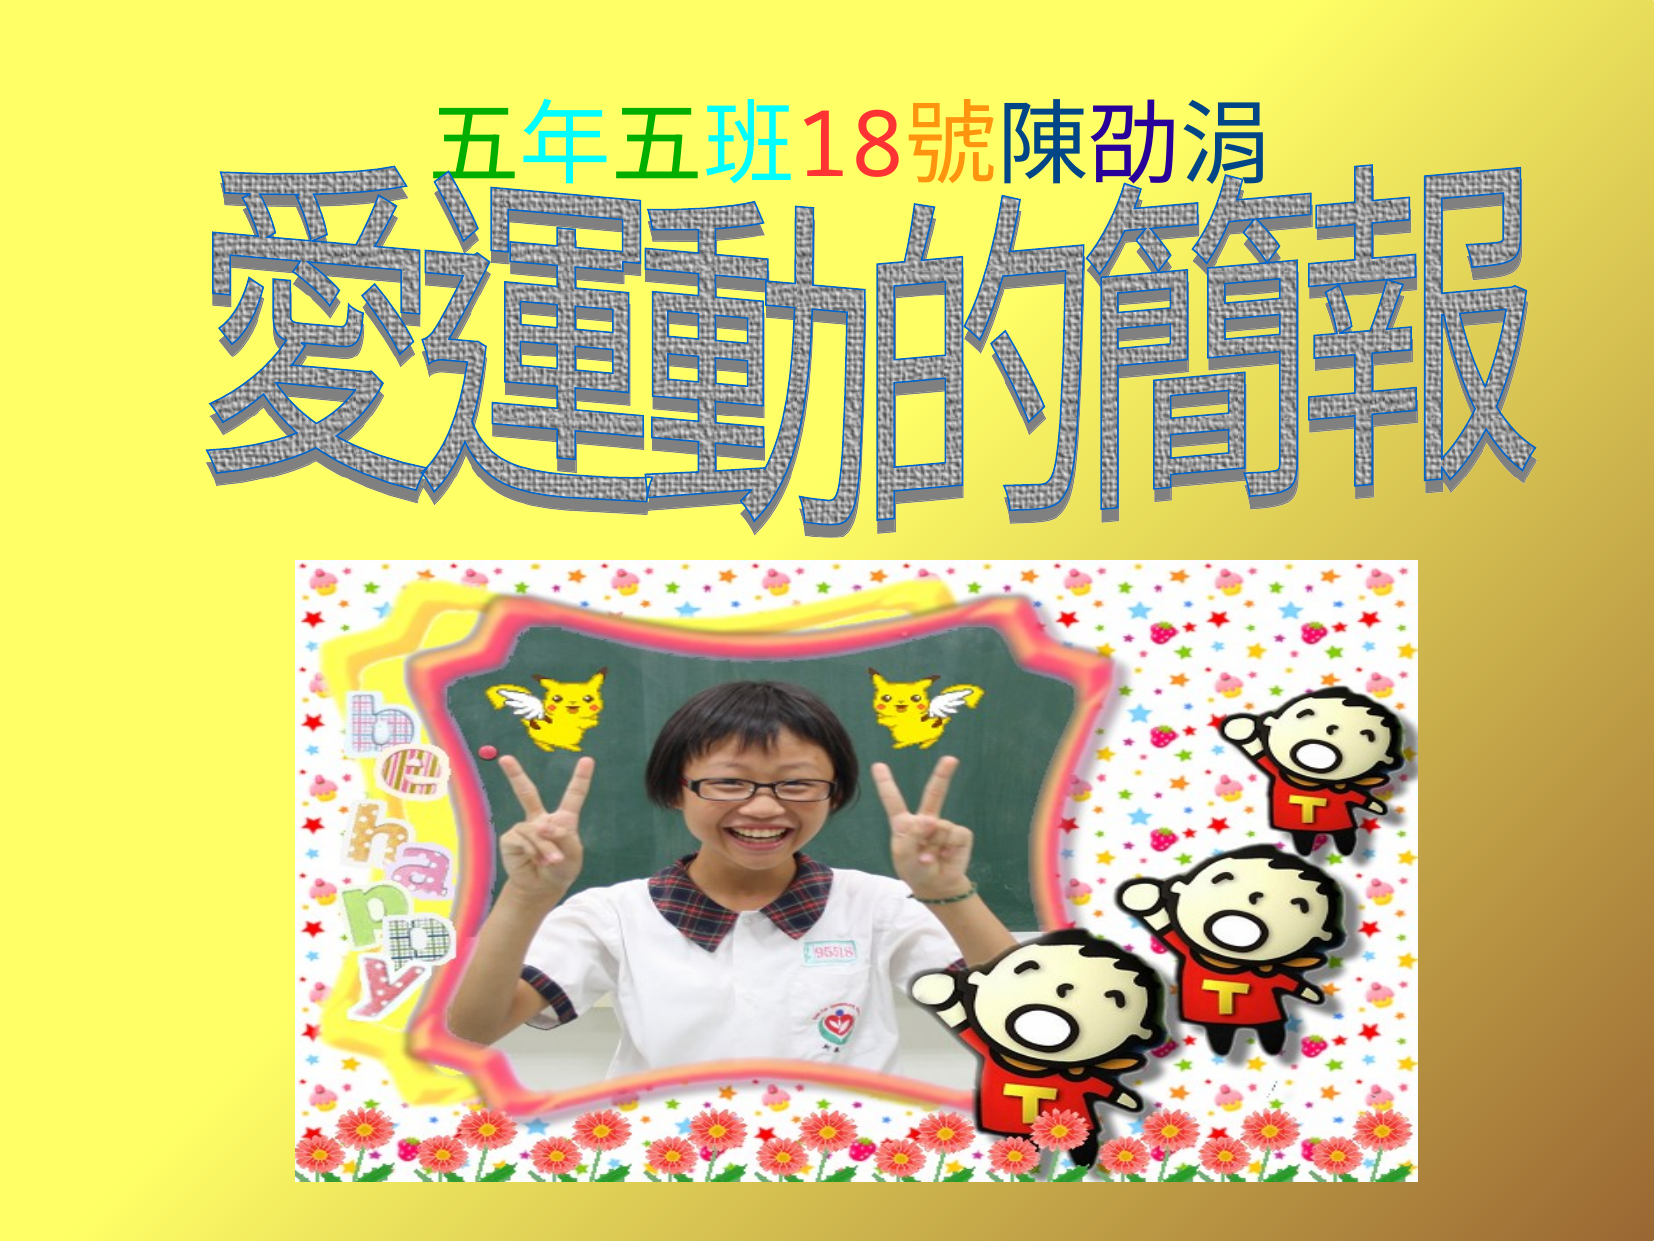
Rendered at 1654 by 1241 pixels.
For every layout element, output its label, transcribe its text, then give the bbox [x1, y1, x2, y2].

text_box 愛運動的簡報 [1424, 167, 1536, 481]
text_box 愛運動的簡報 [212, 166, 420, 314]
text_box 愛運動的簡報 [877, 203, 963, 521]
text_box 愛運動的簡報 [219, 277, 264, 345]
text_box 愛運動的簡報 [964, 195, 1084, 511]
picture [295, 560, 1418, 1182]
text_box 愛運動的簡報 [991, 330, 1045, 422]
text_box 愛運動的簡報 [1086, 183, 1198, 510]
text_box 五年五班18號陳劭涓 [413, 62, 1300, 188]
text_box 愛運動的簡報 [1192, 175, 1311, 497]
text_box 愛運動的簡報 [434, 171, 478, 241]
text_box 愛運動的簡報 [1308, 165, 1417, 486]
text_box 愛運動的簡報 [491, 187, 644, 460]
text_box 愛運動的簡報 [1153, 372, 1245, 489]
text_box 愛運動的簡報 [206, 201, 865, 525]
text_box 愛運動的簡報 [362, 284, 414, 355]
